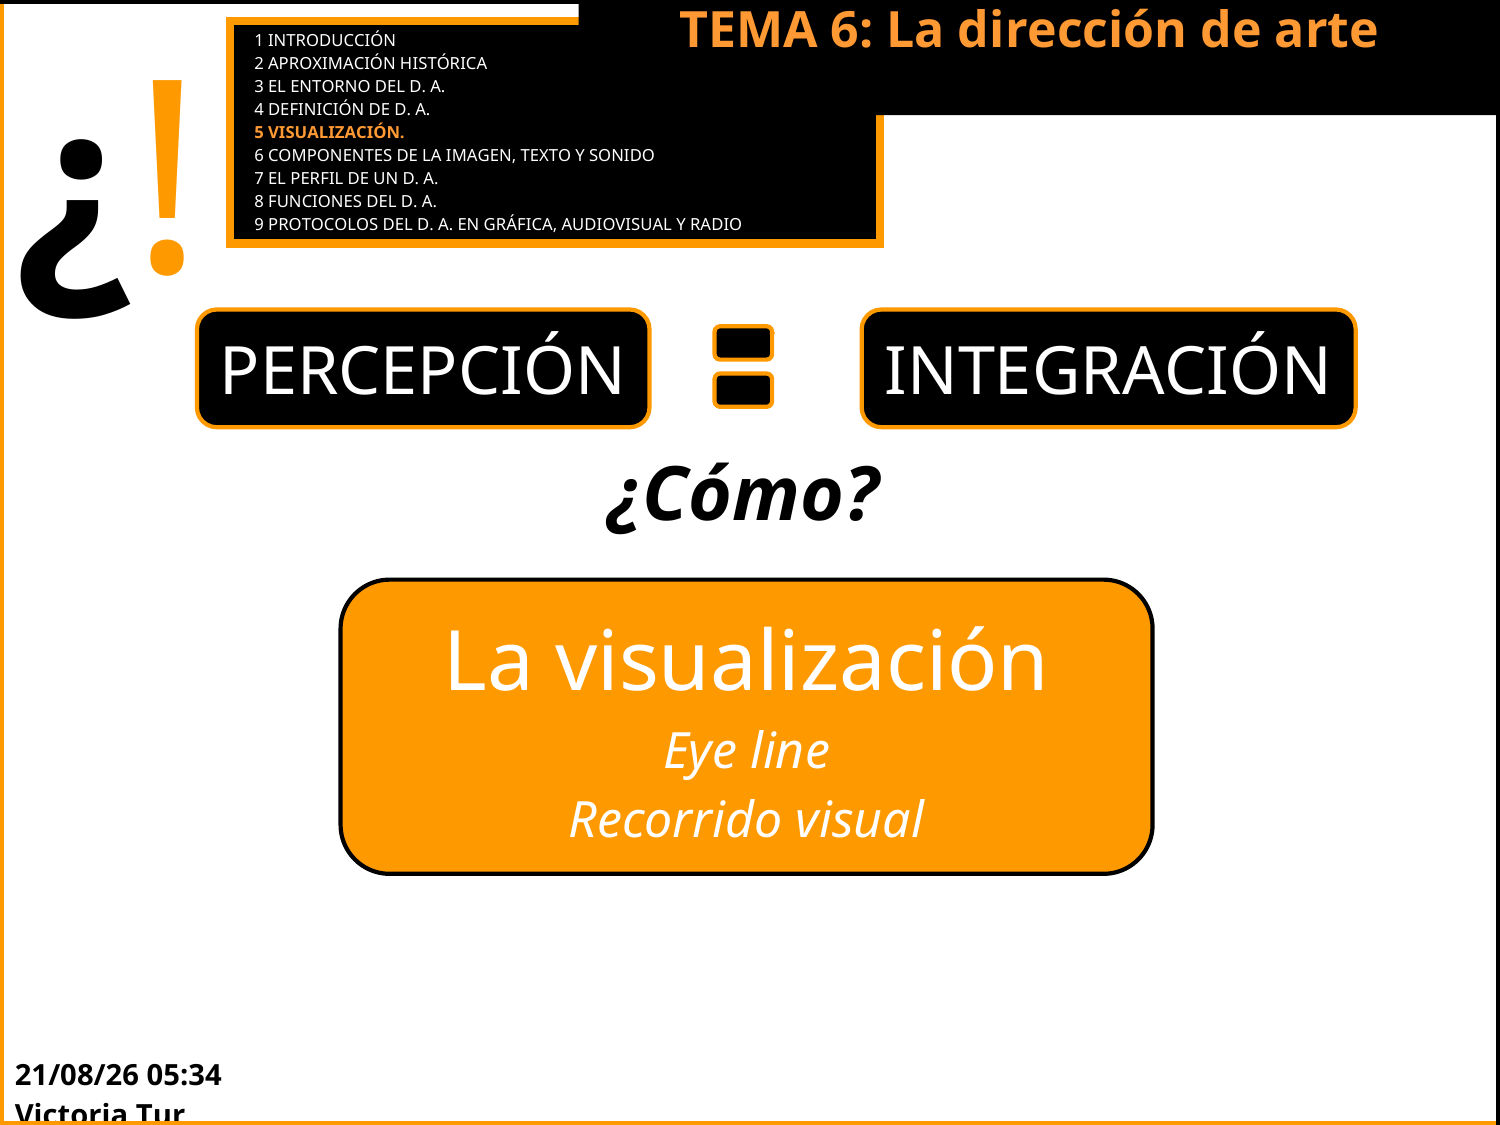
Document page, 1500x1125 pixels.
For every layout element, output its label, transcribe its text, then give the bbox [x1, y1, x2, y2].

text_box TEMA 6: La dirección de arte [578, 0, 1500, 116]
text_box [714, 373, 773, 407]
text_box 1 INTRODUCCIÓN 2 APROXIMACIÓN HISTÓRICA 3 EL ENTORNO DEL D. A. 4 DEFINICIÓN DE D. A. 5 VISUALIZACIÓN. 6 COMPONENTES DE LA IMAGEN, TEXTO Y SONIDO 7 EL PERFIL DE UN D. A. 8 FUNCIONES DEL D. A. 9 PROTOCOLOS DEL D. A. EN GRÁFICA, AUDIOVISUAL Y RADIO [230, 20, 880, 244]
text_box La visualización Eye line Recorrido visual [340, 579, 1153, 874]
text_box INTEGRACIÓN [861, 309, 1356, 428]
text_box ¿Cómo? [525, 432, 963, 551]
text_box [714, 326, 773, 360]
text_box PERCEPCIÓN [196, 309, 650, 428]
